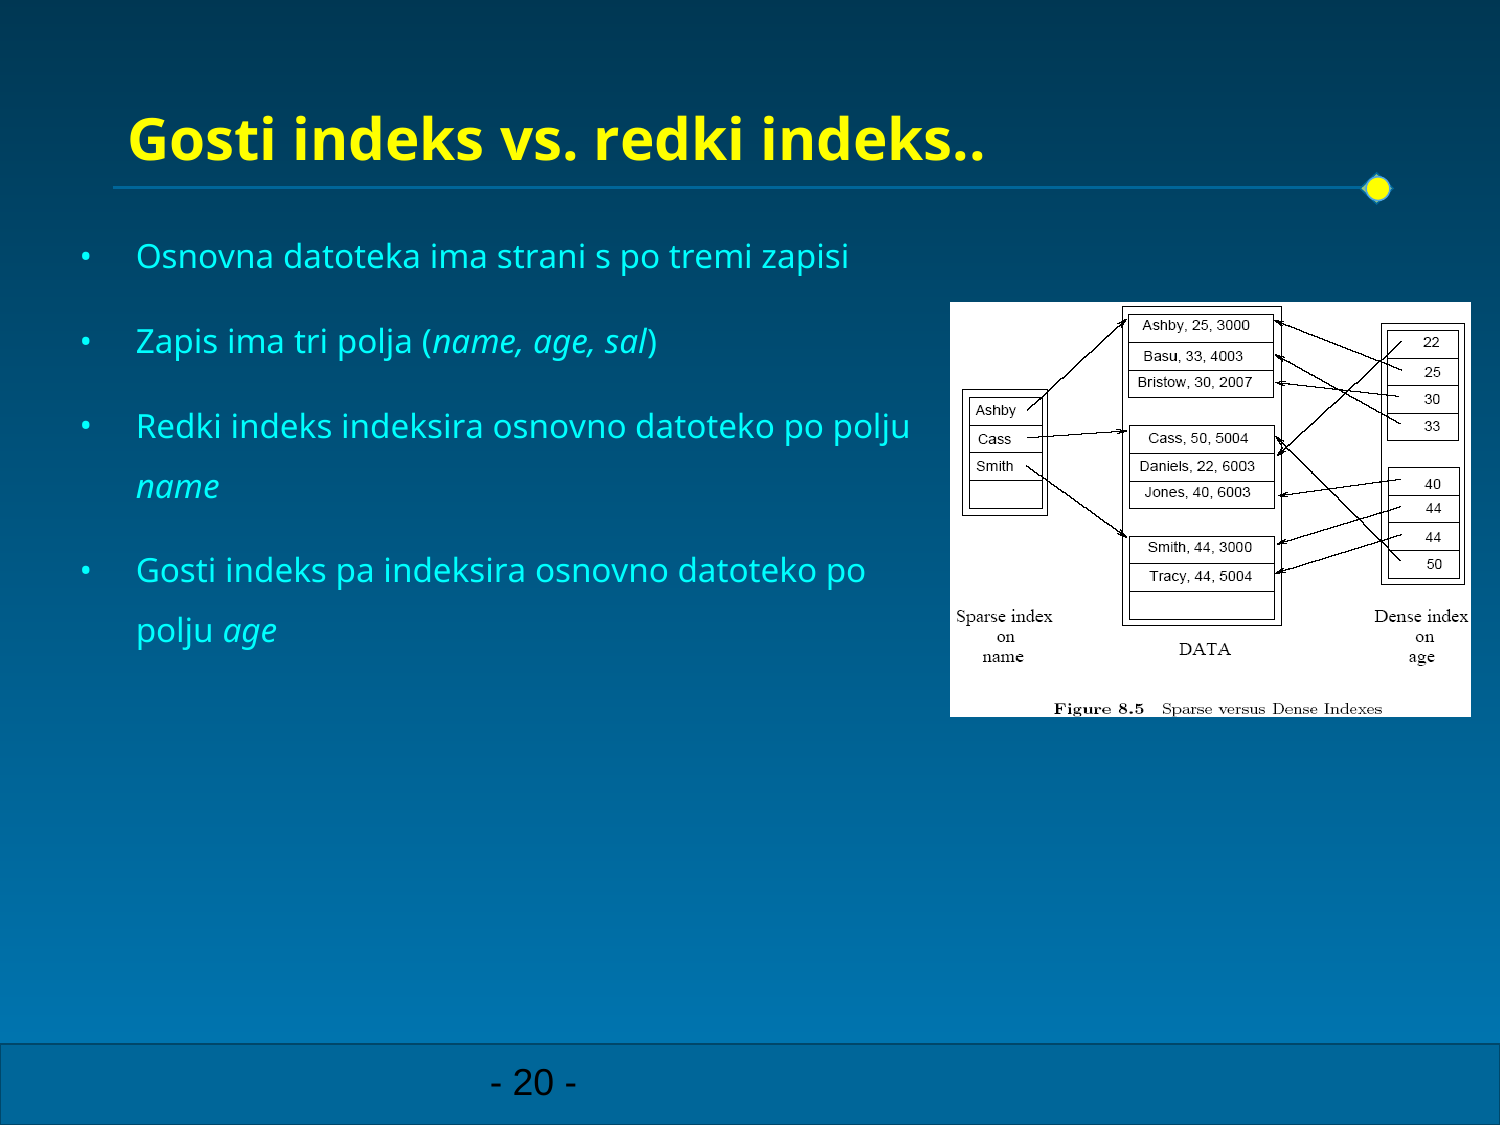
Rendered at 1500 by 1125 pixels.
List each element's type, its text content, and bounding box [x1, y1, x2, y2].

list Osnovna datoteka ima strani s po tremi zapisi Zapis ima tri polja (name, age, sal) Redki indeks indeksira osnovno datoteko po polju name Gosti indeks pa indeksira osnovno datoteko po polju age [64, 208, 963, 1003]
picture [951, 303, 1470, 716]
title Gosti indeks vs. redki indeks.. [112, 94, 1388, 181]
